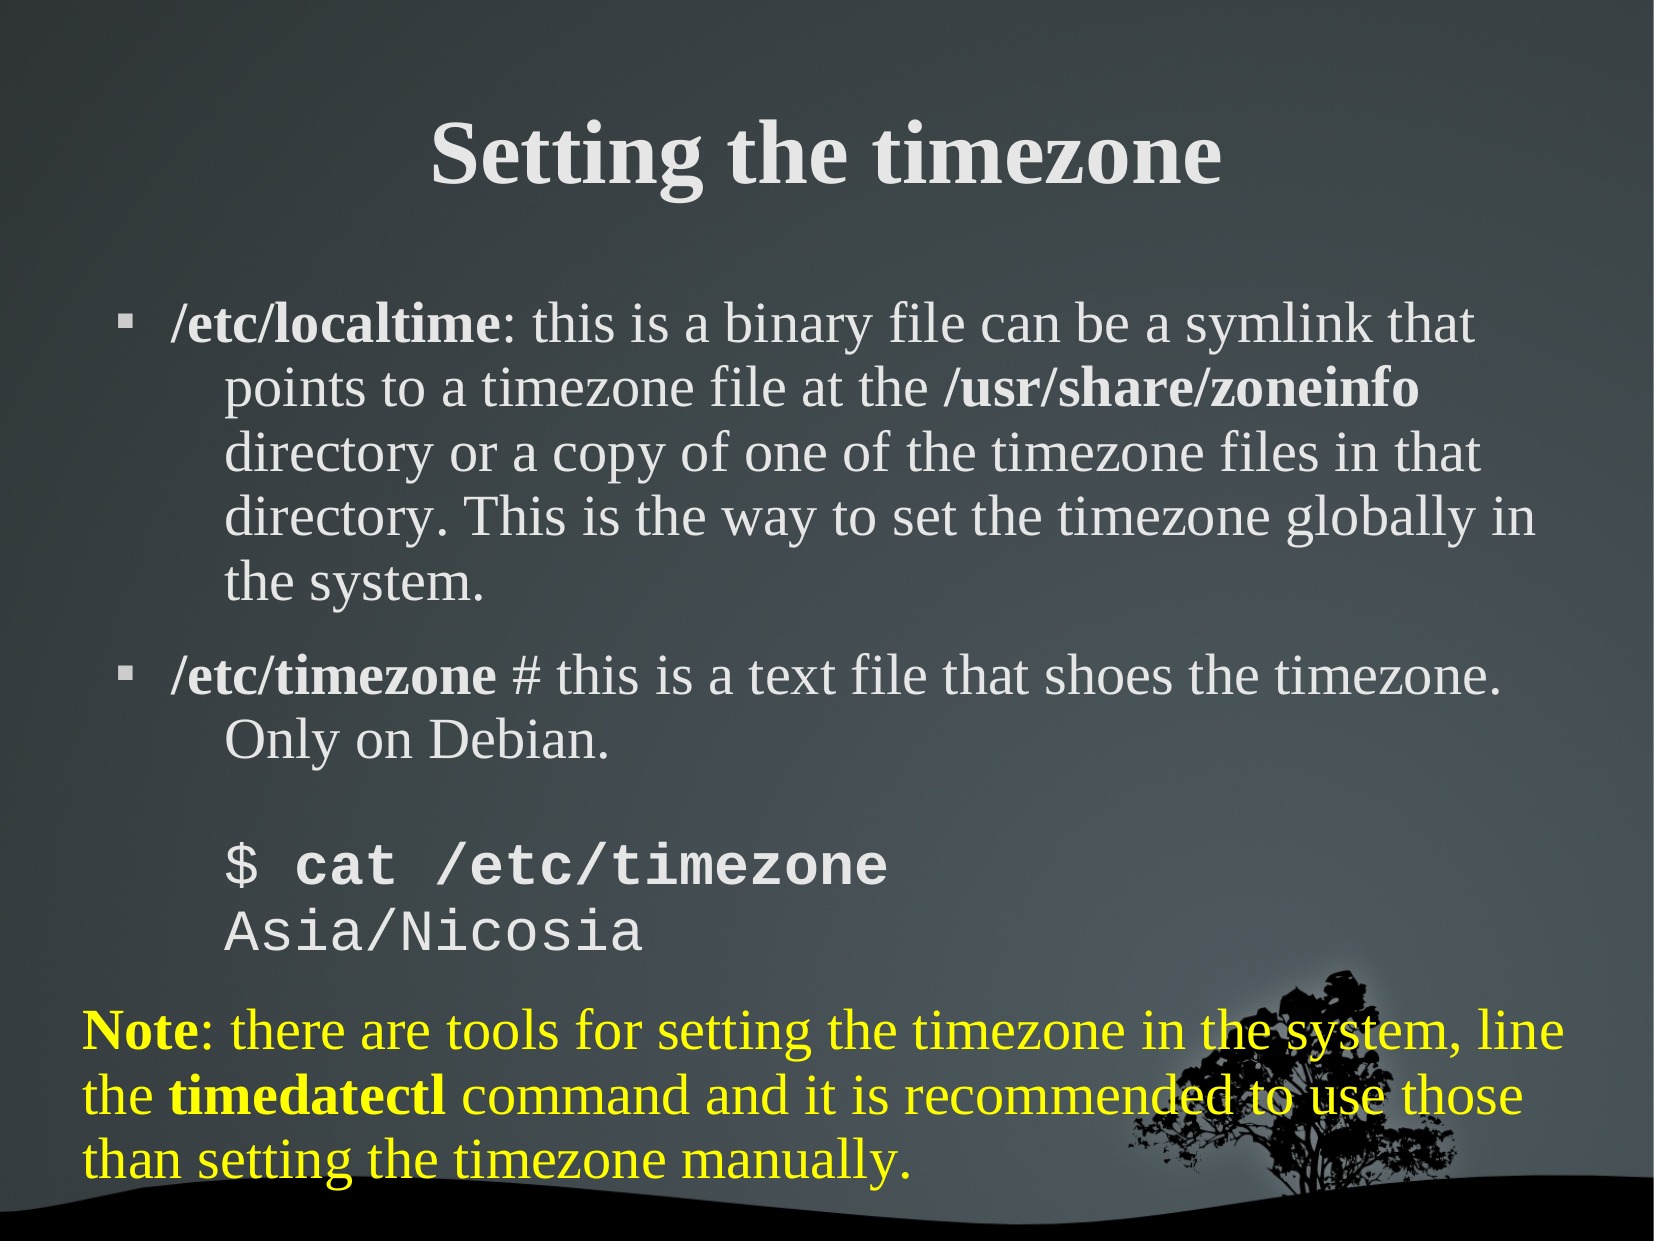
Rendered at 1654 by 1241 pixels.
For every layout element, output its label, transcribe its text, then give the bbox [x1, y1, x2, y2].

picture [0, 0, 1654, 1241]
list /etc/localtime: this is a binary file can be a symlink that points to a timezone file at the /usr/share/zoneinfo directory or a copy of one of the timezone files in that directory. This is the way to set the timezone globally in the system. /etc/timezone # this is a text file that shoes the timezone. Only on Debian. $ cat /etc/timezone Asia/Nicosia Note: there are tools for setting the timezone in the system, line the timedatectl command and it is recommended to use those than setting the timezone manually. [82, 290, 1571, 1235]
title Setting the timezone [82, 49, 1571, 257]
